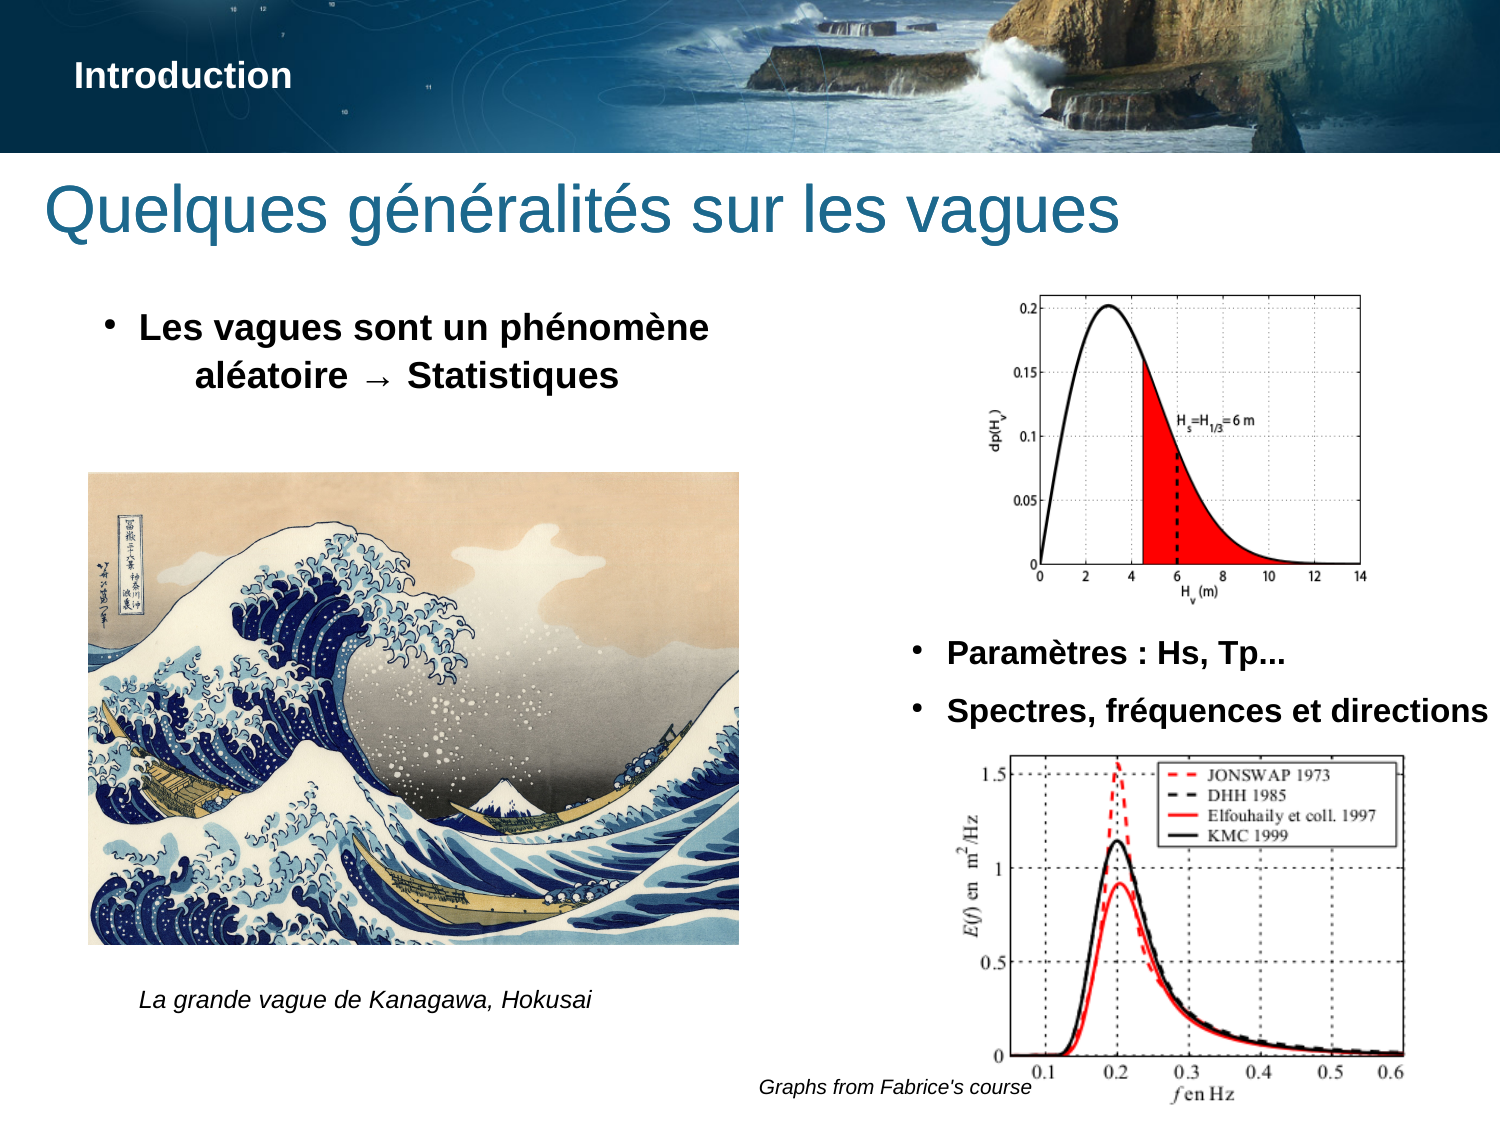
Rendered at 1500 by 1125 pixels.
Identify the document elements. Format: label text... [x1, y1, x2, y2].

title Quelques généralités sur les vagues [29, 118, 1214, 294]
title Introduction [59, 29, 355, 119]
picture [0, 0, 1500, 153]
text_box Les vagues sont un phénomène aléatoire → Statistiques [88, 294, 768, 443]
text_box Paramètres : Hs, Tp... [896, 621, 1329, 679]
picture [88, 472, 739, 945]
picture [944, 738, 1418, 1123]
picture [944, 267, 1418, 622]
text_box Graphs from Fabrice's course [708, 1064, 1093, 1123]
text_box Spectres, fréquences et directions [896, 679, 1500, 796]
text_box La grande vague de Kanagawa, Hokusai [88, 974, 827, 1065]
